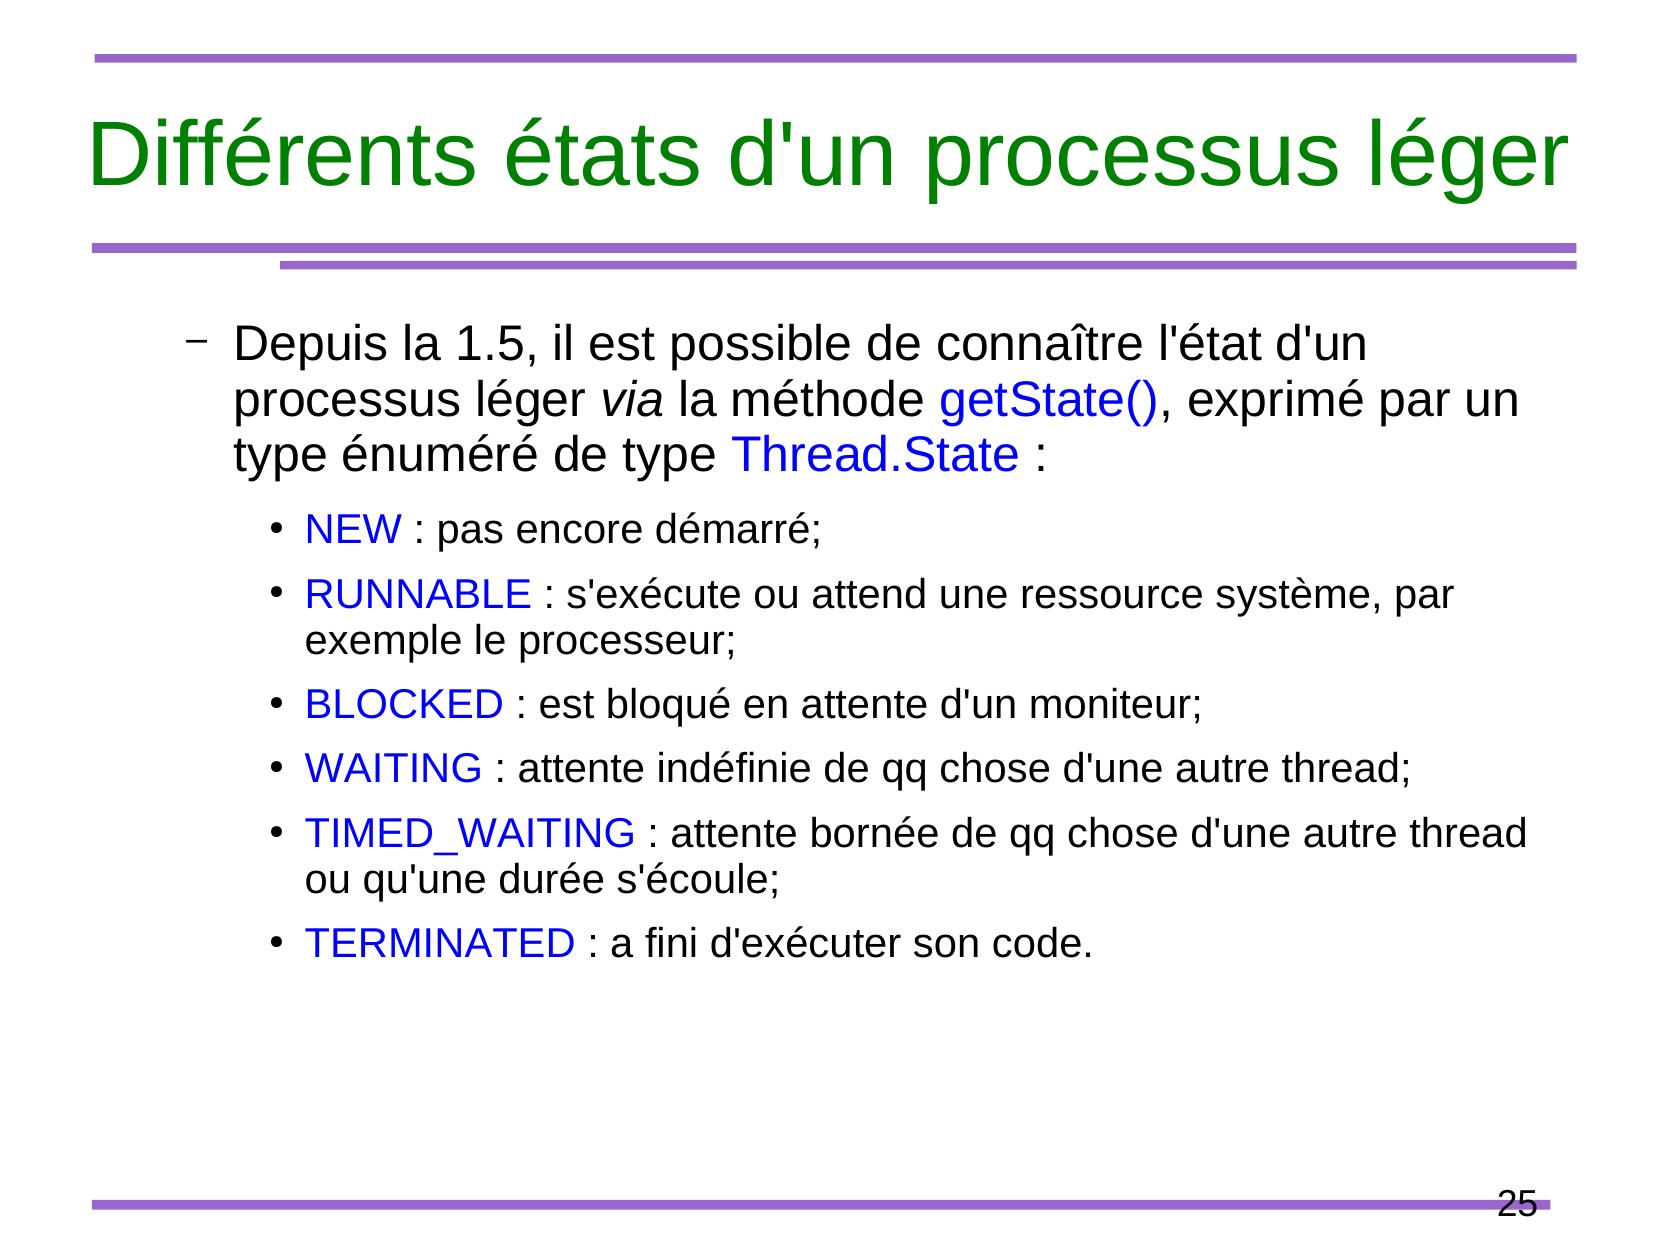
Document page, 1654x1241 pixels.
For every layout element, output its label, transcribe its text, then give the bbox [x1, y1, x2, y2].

title Différents états d'un processus léger [80, 49, 1573, 257]
list Depuis la 1.5, il est possible de connaître l'état d'un processus léger via la méthode getState(), exprimé par un type énuméré de type Thread.State : NEW : pas encore démarré; RUNNABLE : s'exécute ou attend une ressource système, par exemple le processeur; BLOCKED : est bloqué en attente d'un moniteur; WAITING : attente indéfinie de qq chose d'une autre thread; TIMED_WAITING : attente bornée de qq chose d'une autre thread ou qu'une durée s'écoule; TERMINATED : a fini d'exécuter son code. [92, 315, 1563, 1023]
